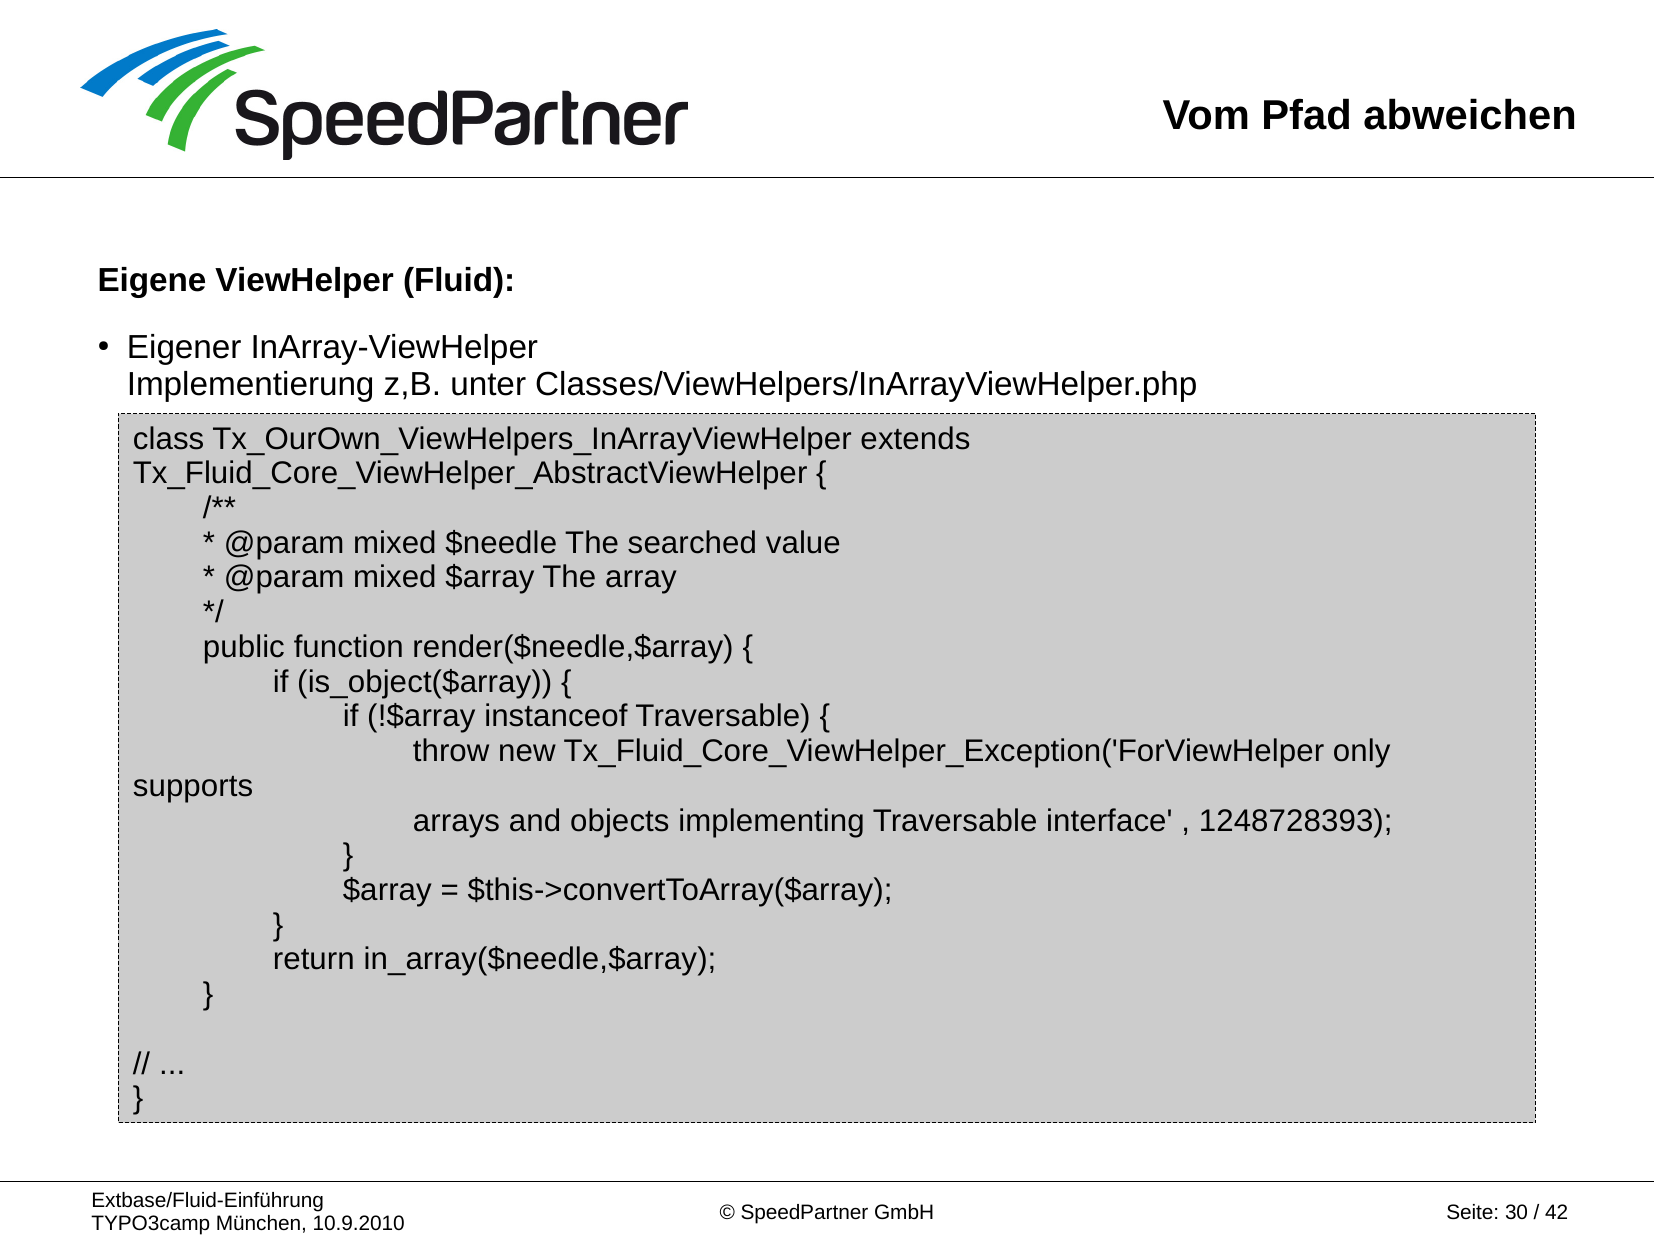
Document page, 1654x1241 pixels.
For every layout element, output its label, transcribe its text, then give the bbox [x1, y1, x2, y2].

picture [80, 29, 688, 160]
text_box Eigene ViewHelper (Fluid): Eigener InArray-ViewHelper Implementierung z,B. unter Classes/ViewHelpers/InArrayViewHelper.php [82, 253, 1565, 1151]
text_box class Tx_OurOwn_ViewHelpers_InArrayViewHelper extends Tx_Fluid_Core_ViewHelper_AbstractViewHelper { /** * @param mixed $needle The searched value * @param mixed $array The array */ public function render($needle,$array) { if (is_object($array)) { if (!$array instanceof Traversable) { throw new Tx_Fluid_Core_ViewHelper_Exception('ForViewHelper only supports arrays and objects implementing Traversable interface' , 1248728393); } $array = $this->convertToArray($array); } return in_array($needle,$array); } // ... } [118, 413, 1536, 1089]
title Vom Pfad abweichen [590, 70, 1577, 160]
